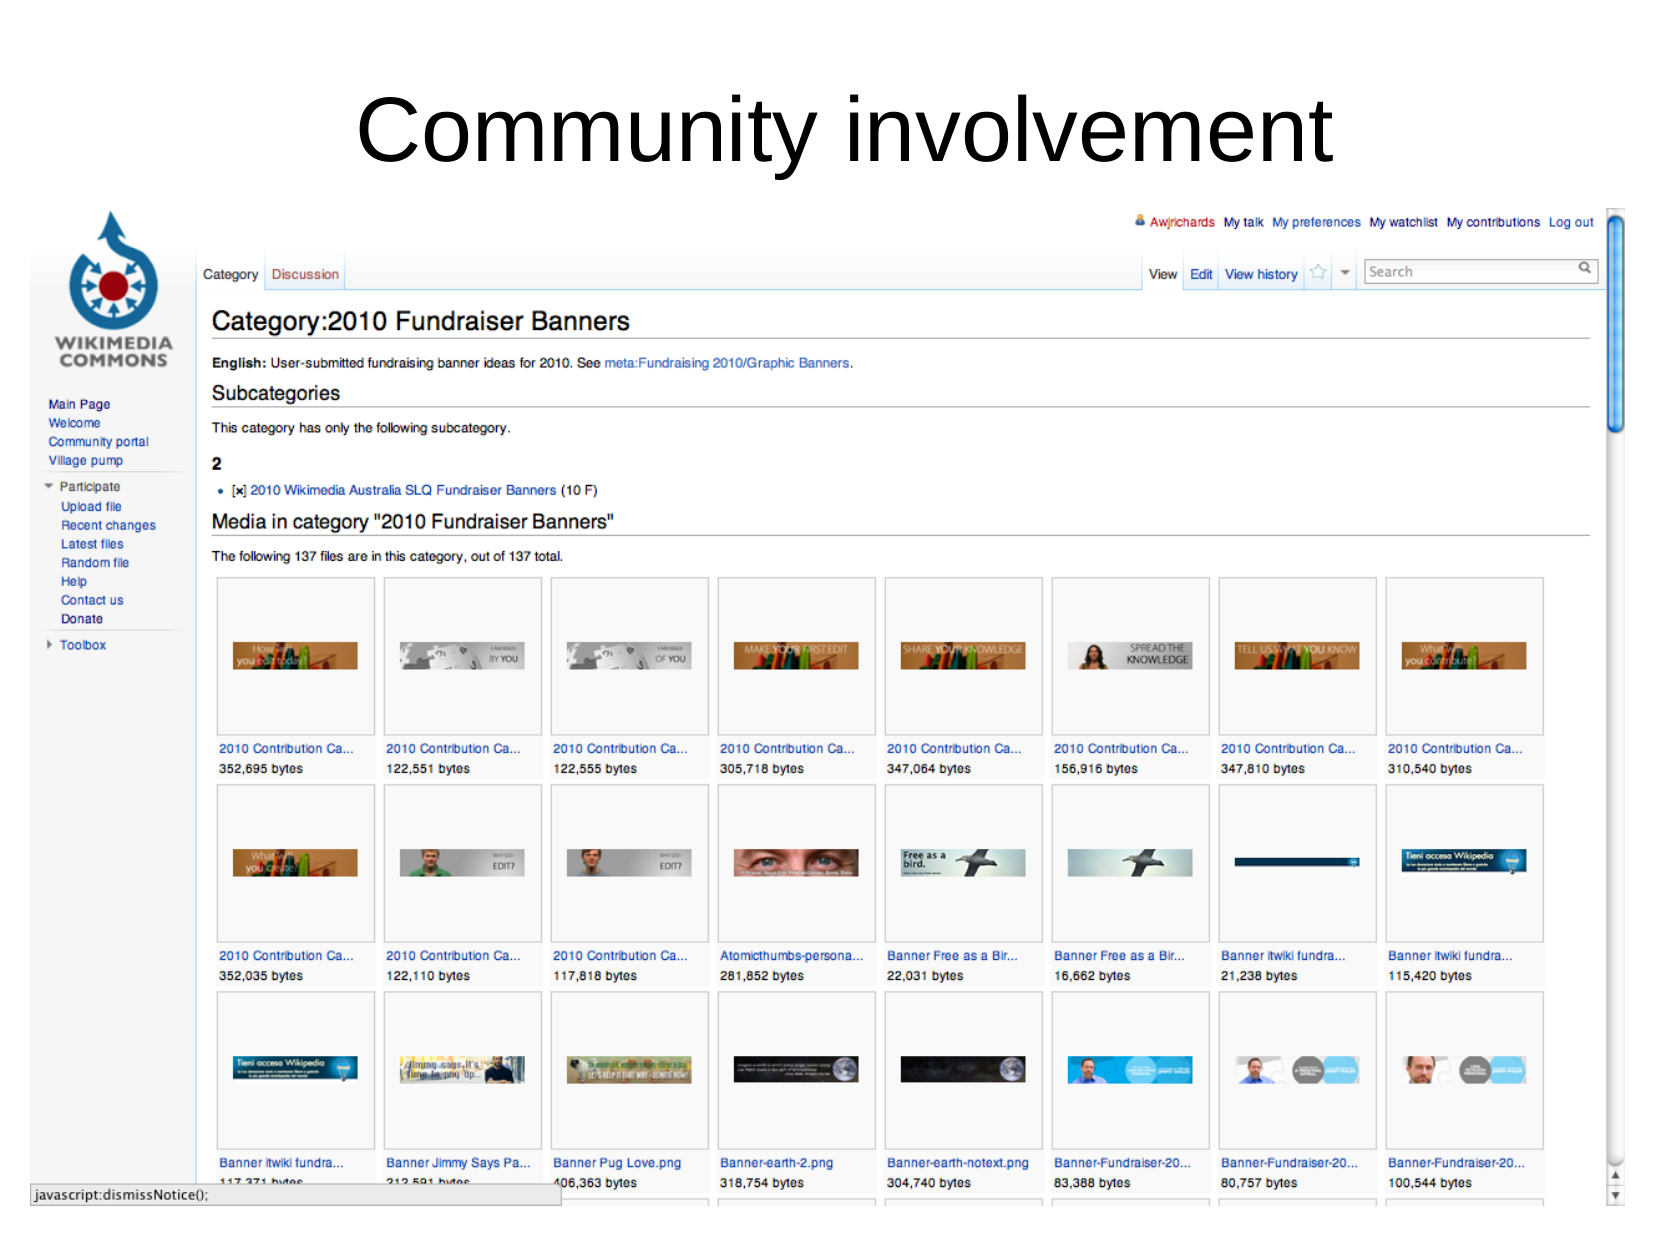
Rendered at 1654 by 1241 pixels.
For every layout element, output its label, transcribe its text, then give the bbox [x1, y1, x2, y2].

picture [30, 208, 1625, 1206]
text_box Community involvement [340, 71, 1349, 189]
